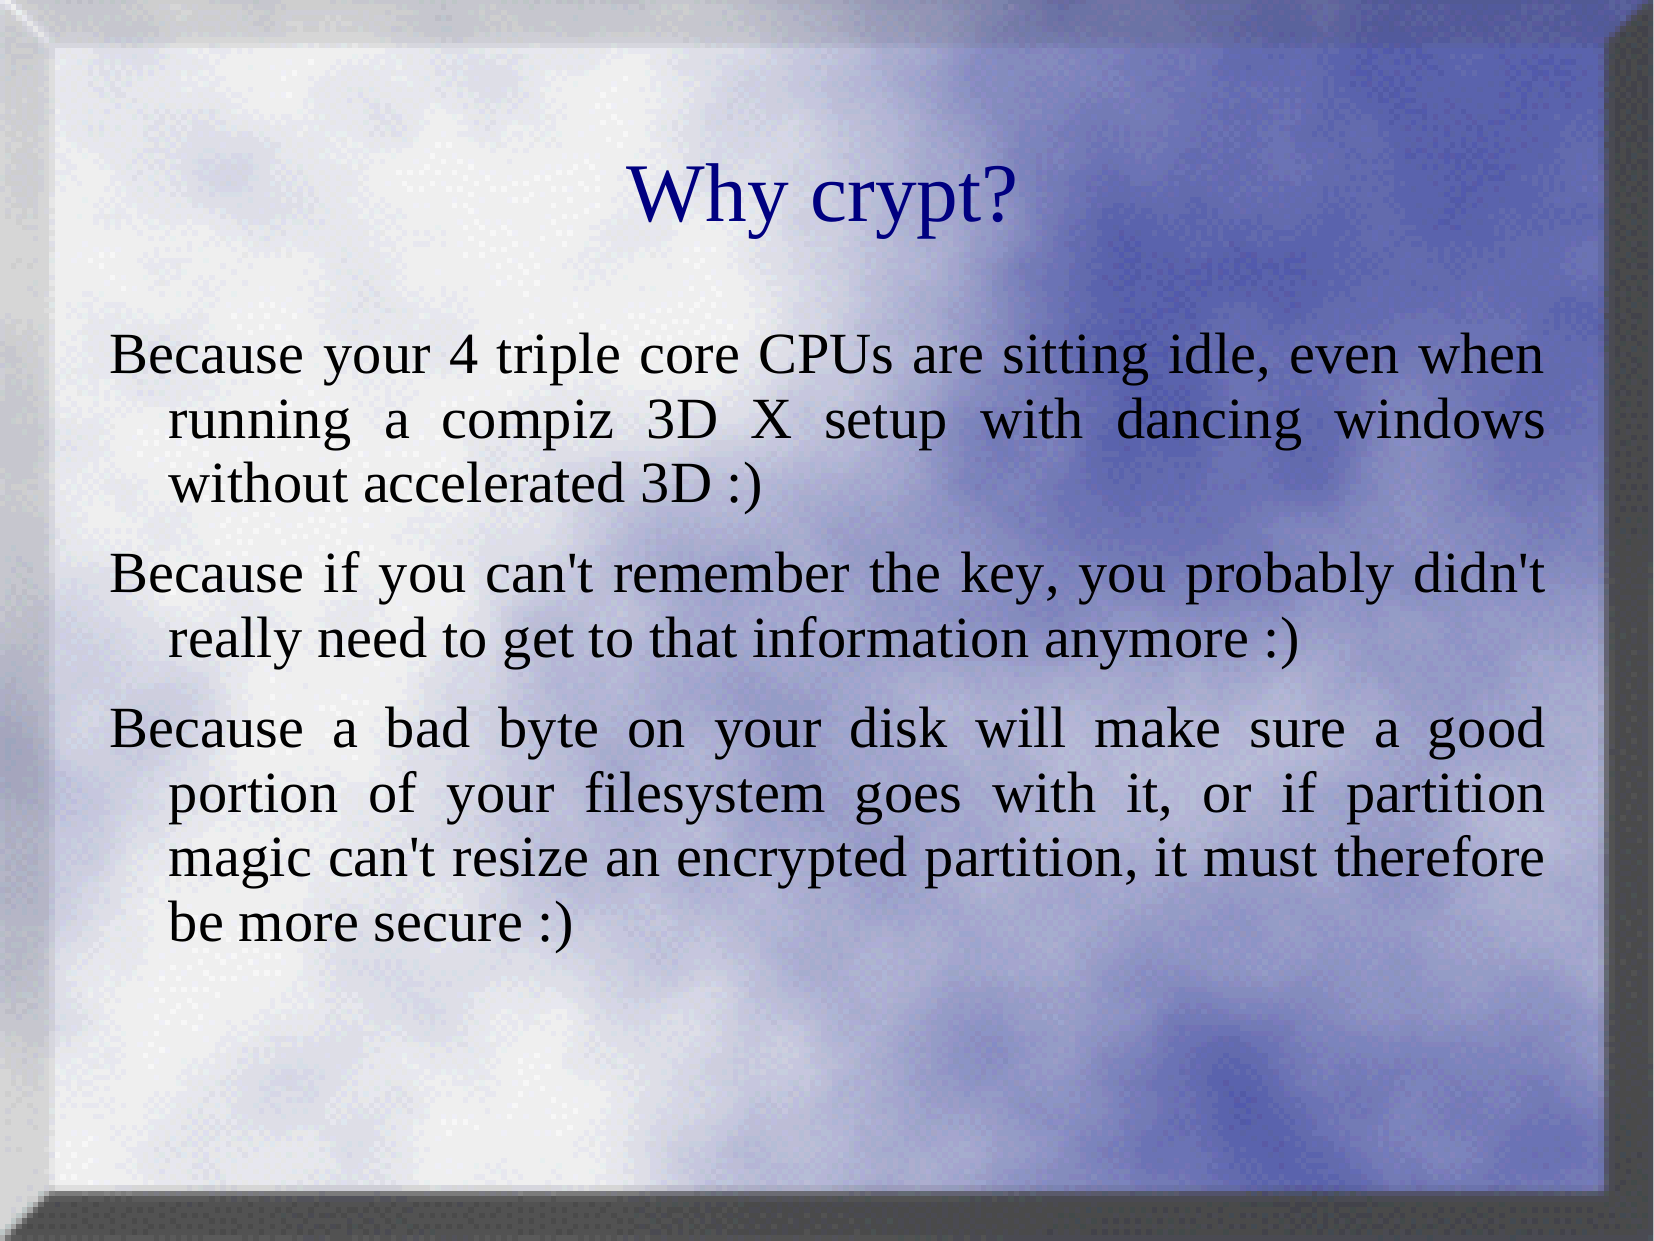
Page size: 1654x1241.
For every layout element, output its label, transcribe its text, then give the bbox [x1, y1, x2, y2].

picture [0, 0, 1654, 1241]
list Because your 4 triple core CPUs are sitting idle, even when running a compiz 3D X setup with dancing windows without accelerated 3D :) Because if you can't remember the key, you probably didn't really need to get to that information anymore :) Because a bad byte on your disk will make sure a good portion of your filesystem goes with it, or if partition magic can't resize an encrypted partition, it must therefore be more secure :) [109, 321, 1549, 1057]
title Why crypt? [203, 140, 1443, 247]
